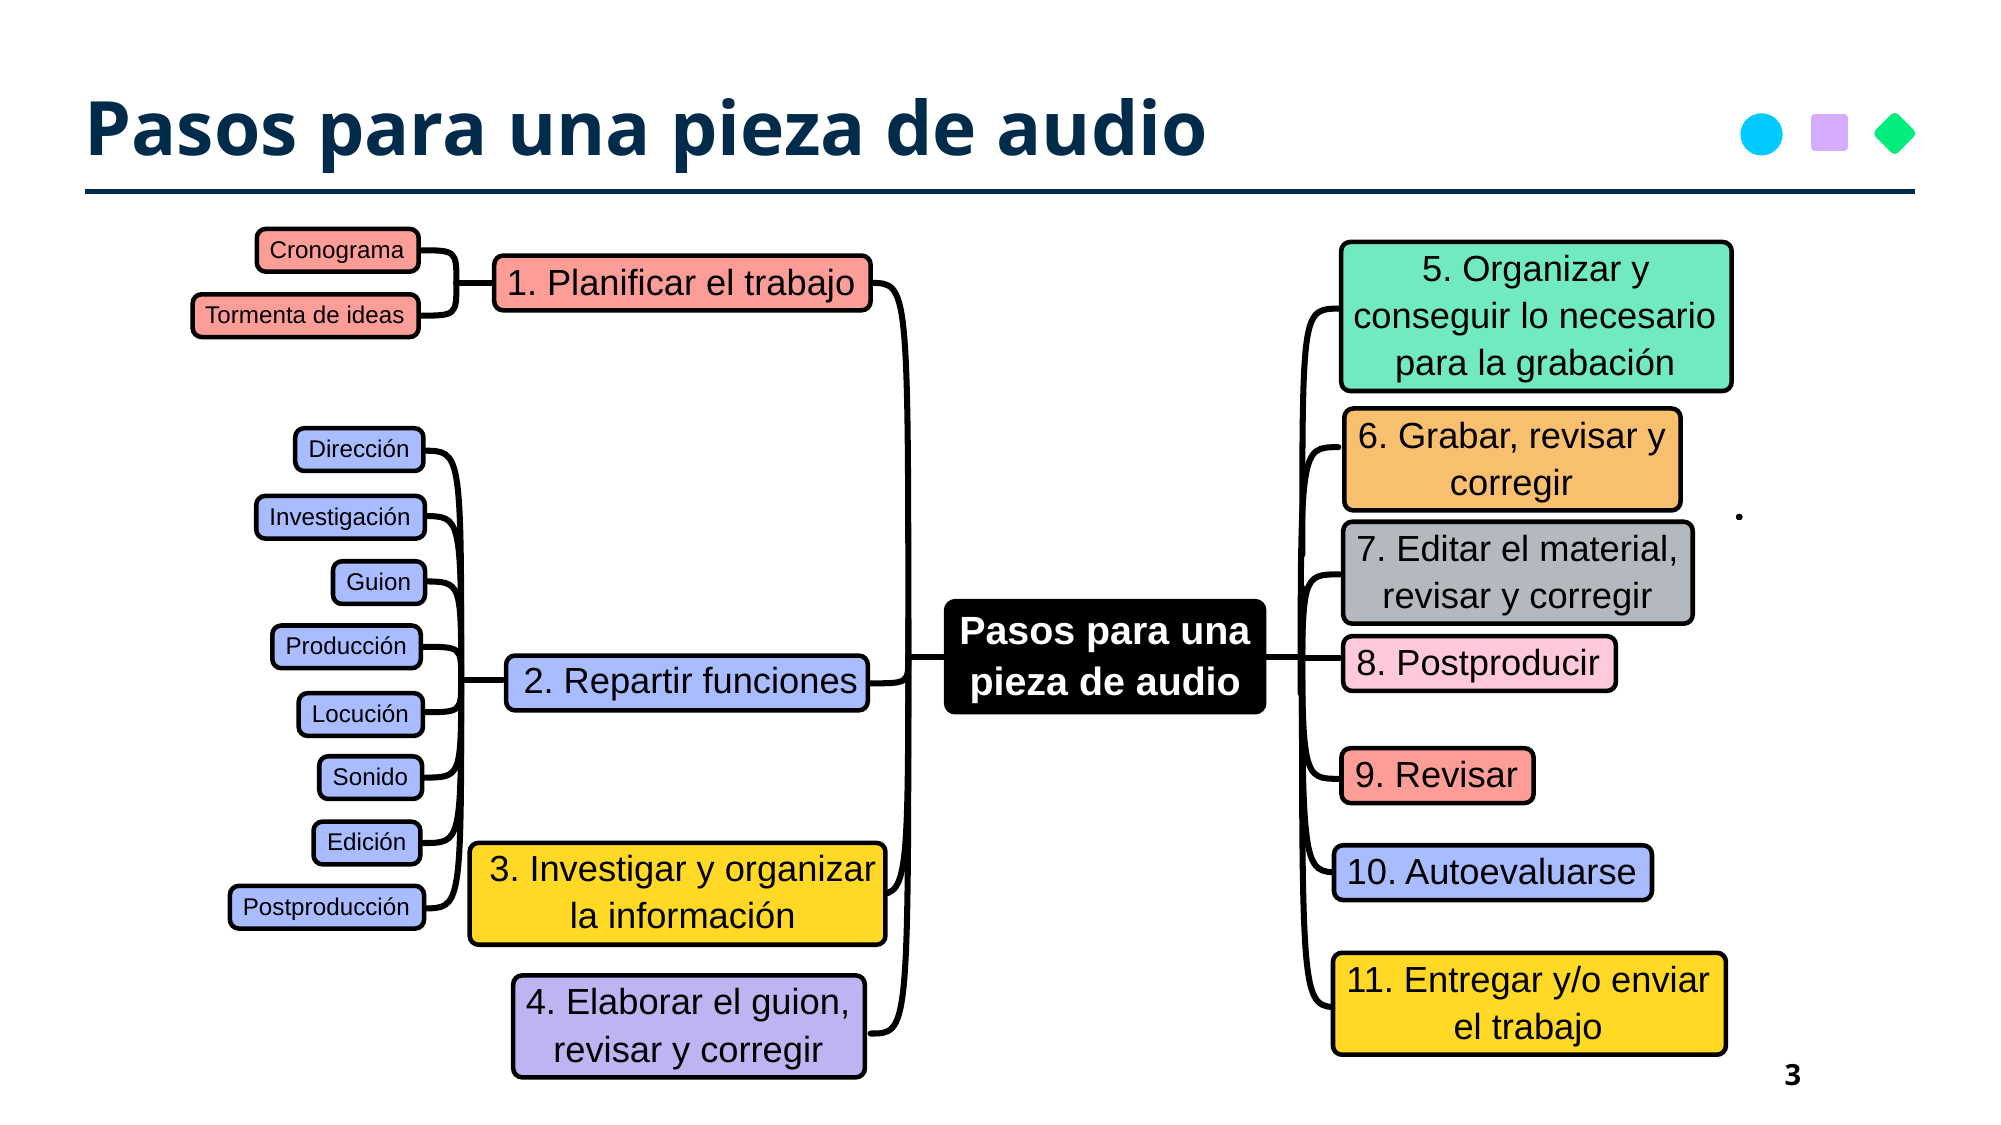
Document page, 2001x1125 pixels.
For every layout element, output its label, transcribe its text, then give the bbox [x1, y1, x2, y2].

picture [177, 213, 1987, 1100]
title Pasos para una pieza de audio [84, 29, 1601, 178]
